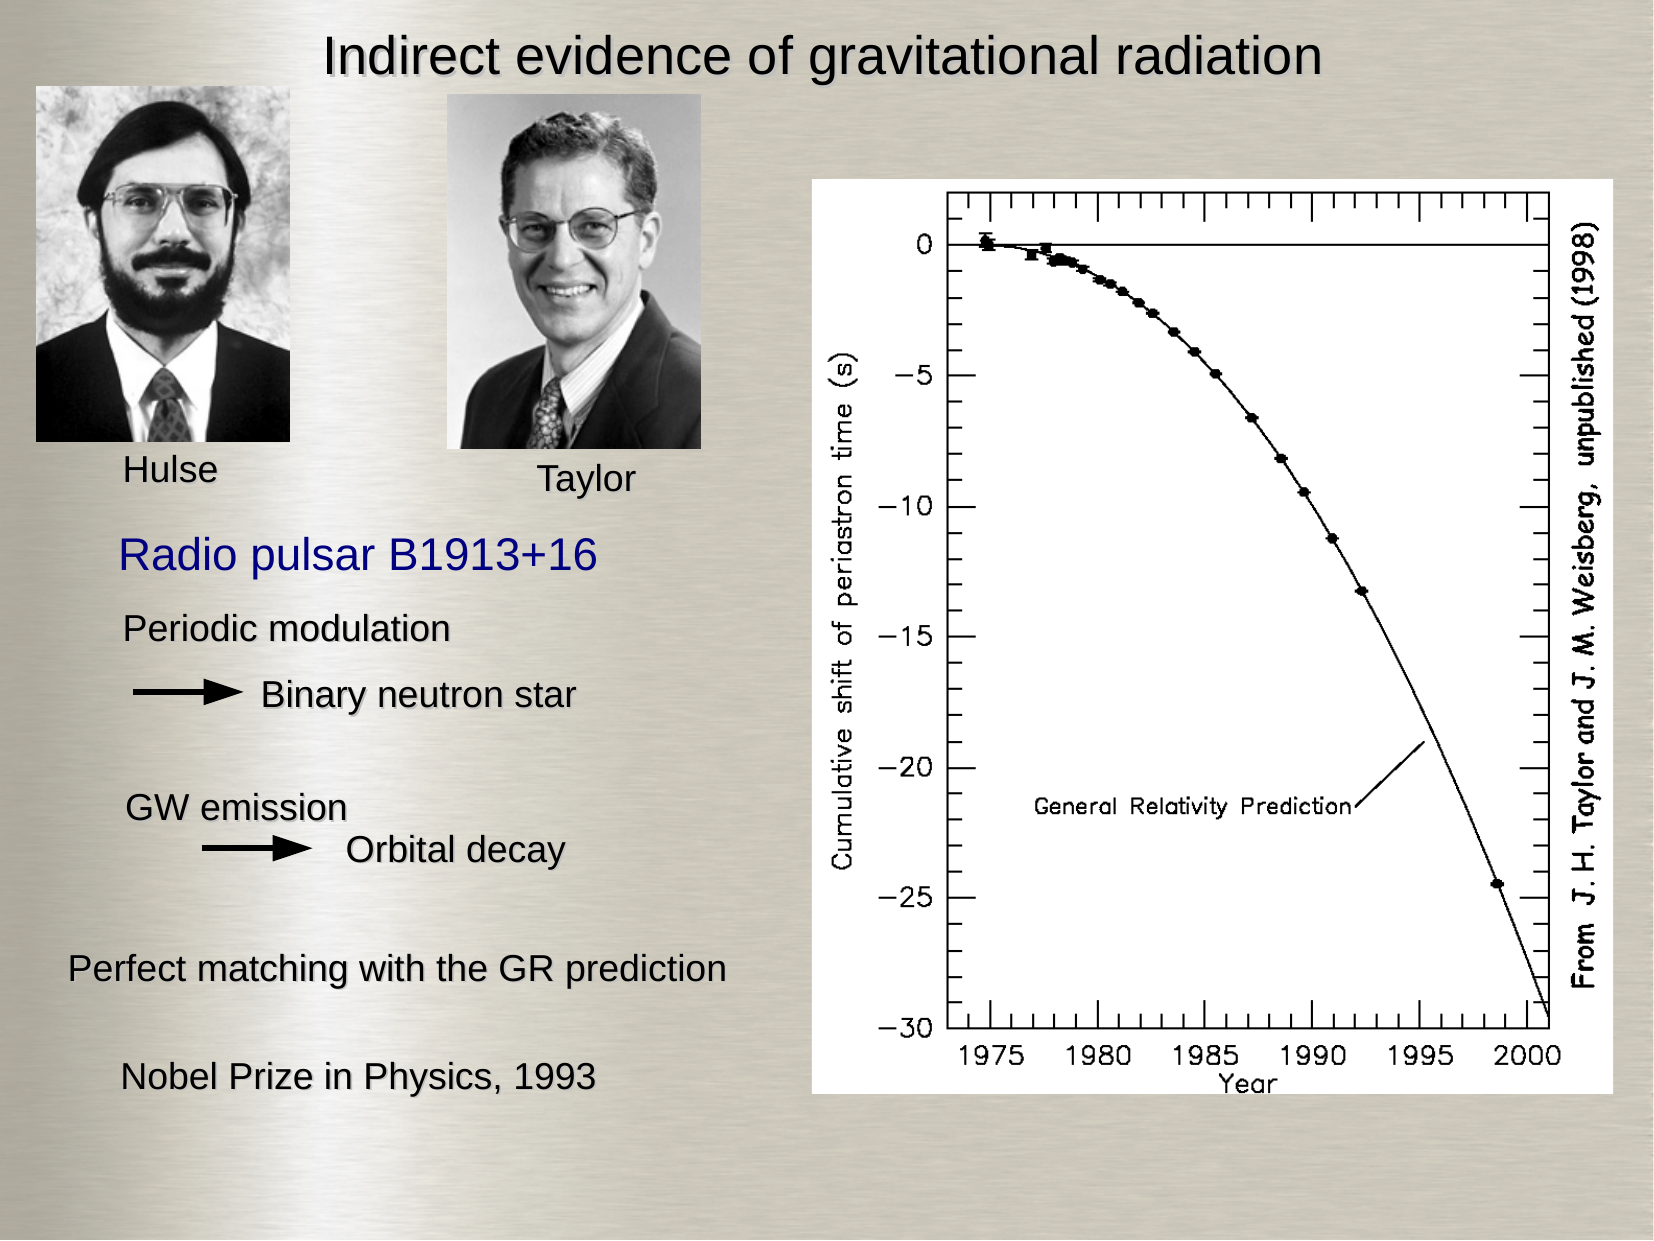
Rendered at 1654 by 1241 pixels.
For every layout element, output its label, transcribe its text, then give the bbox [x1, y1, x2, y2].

picture [0, 0, 1654, 1240]
text_box Binary neutron star [245, 666, 593, 724]
text_box Radio pulsar B1913+16 [103, 521, 605, 588]
text_box Periodic modulation [107, 599, 468, 657]
text_box Indirect evidence of gravitational radiation [307, 18, 1321, 94]
text_box GW emission Orbital decay [110, 778, 582, 878]
text_box Taylor [521, 450, 652, 508]
text_box Hulse [107, 441, 234, 498]
text_box Nobel Prize in Physics, 1993 [105, 1047, 615, 1105]
text_box Perfect matching with the GR prediction [52, 939, 744, 997]
